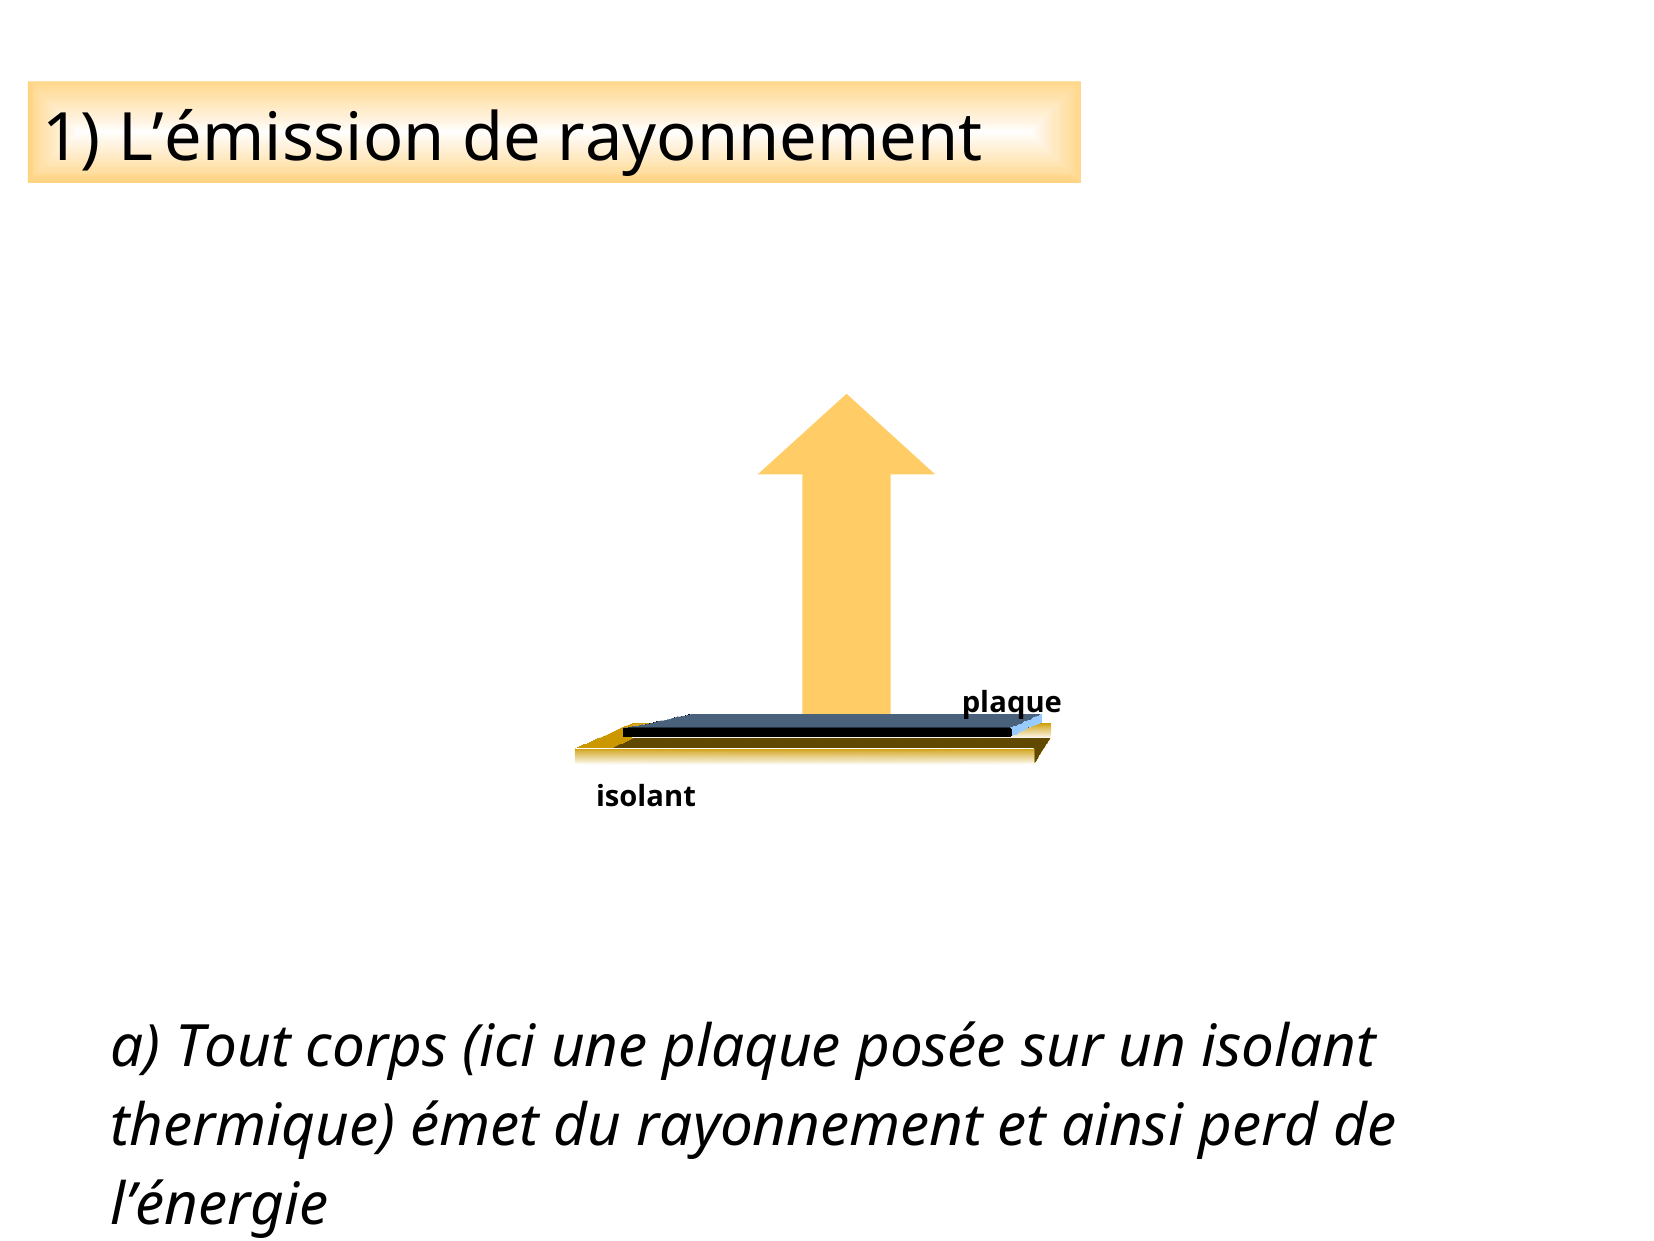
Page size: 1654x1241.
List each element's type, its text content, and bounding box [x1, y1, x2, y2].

text_box plaque [947, 673, 1199, 748]
text_box [27, 81, 1081, 183]
text_box a) Tout corps (ici une plaque posée sur un isolant thermique) émet du rayonnement et ainsi perd de l’énergie [95, 996, 1584, 1216]
text_box [757, 393, 936, 706]
text_box 1) L’émission de rayonnement [27, 81, 1080, 182]
picture [570, 706, 1056, 775]
text_box isolant [581, 767, 833, 843]
